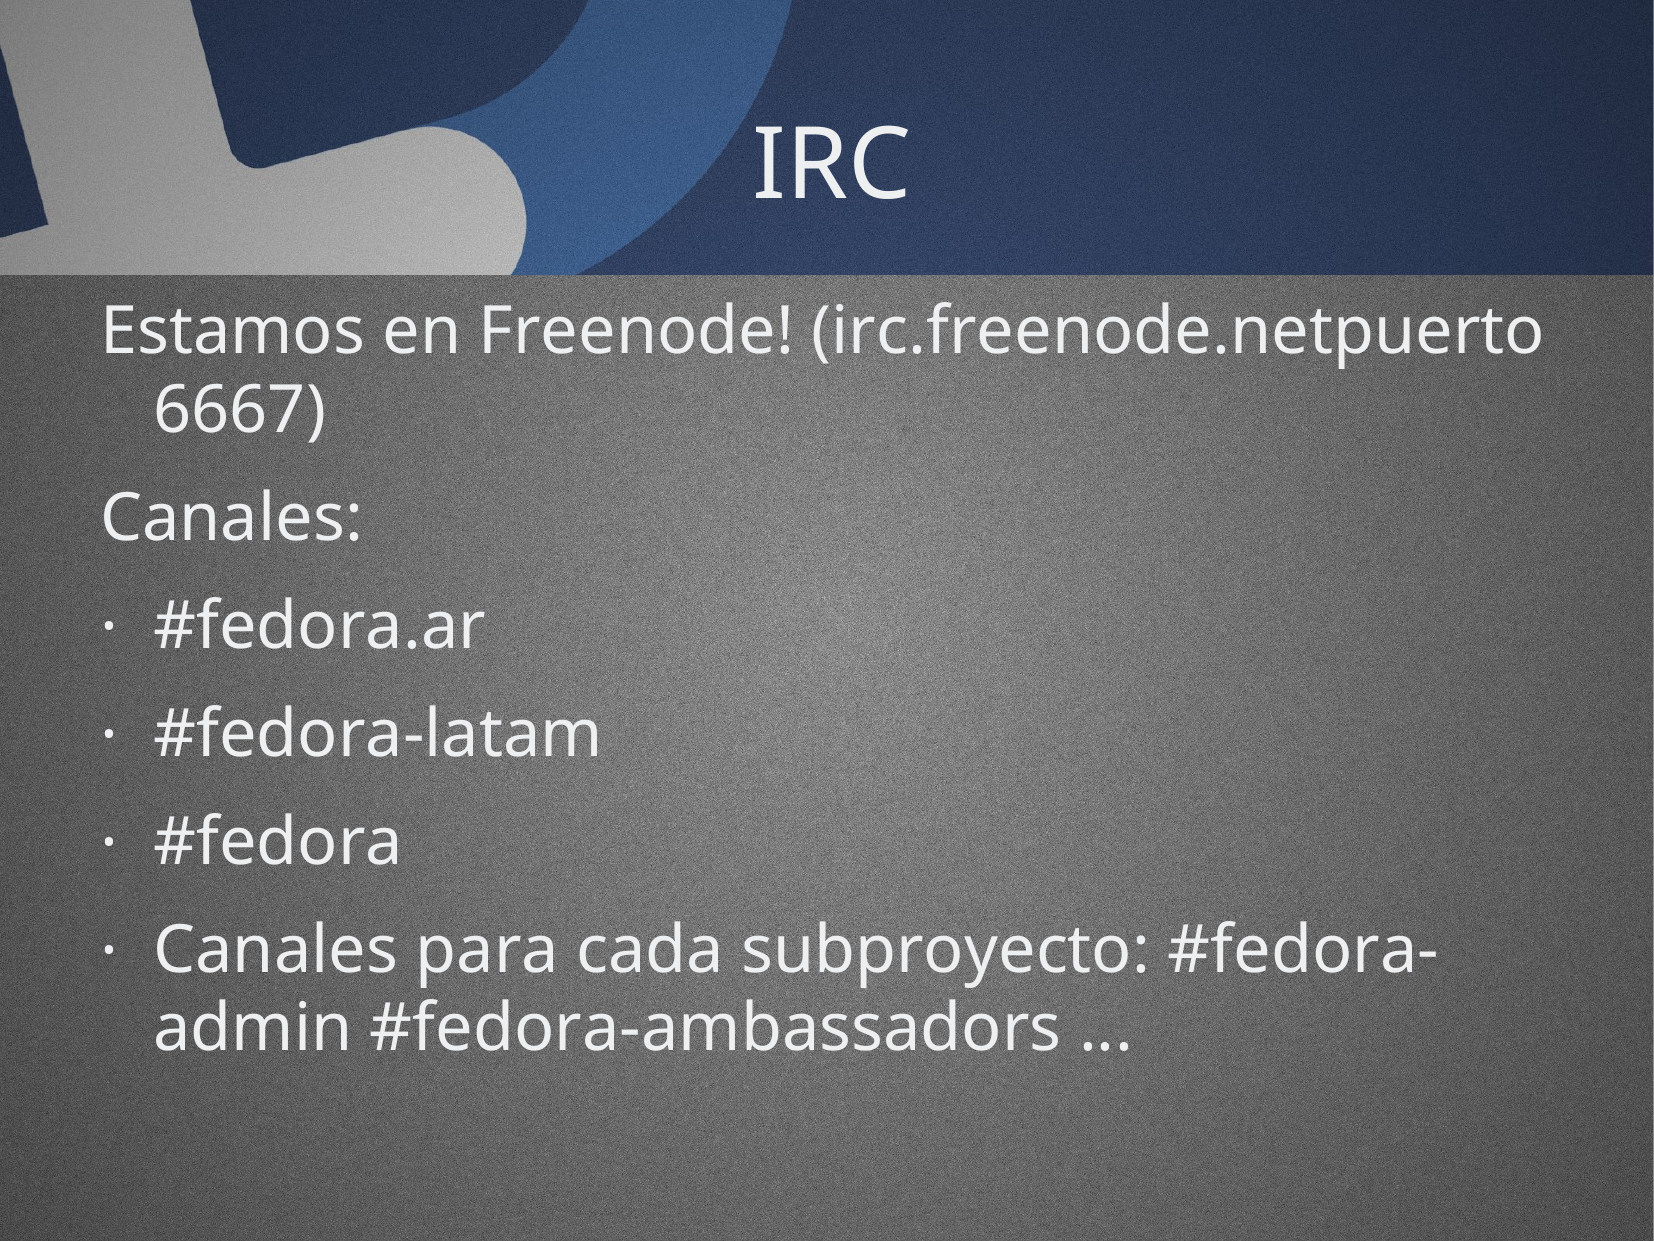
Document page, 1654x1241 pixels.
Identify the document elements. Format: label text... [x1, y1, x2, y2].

text_box IRC [88, 58, 1577, 266]
picture [0, 0, 1654, 1241]
text_box Estamos en Freenode! (irc.freenode.netpuerto 6667) Canales: #fedora.ar #fedora-latam #fedora Canales para cada subproyecto: #fedora-admin #fedora-ambassadors ... [82, 290, 1571, 1109]
